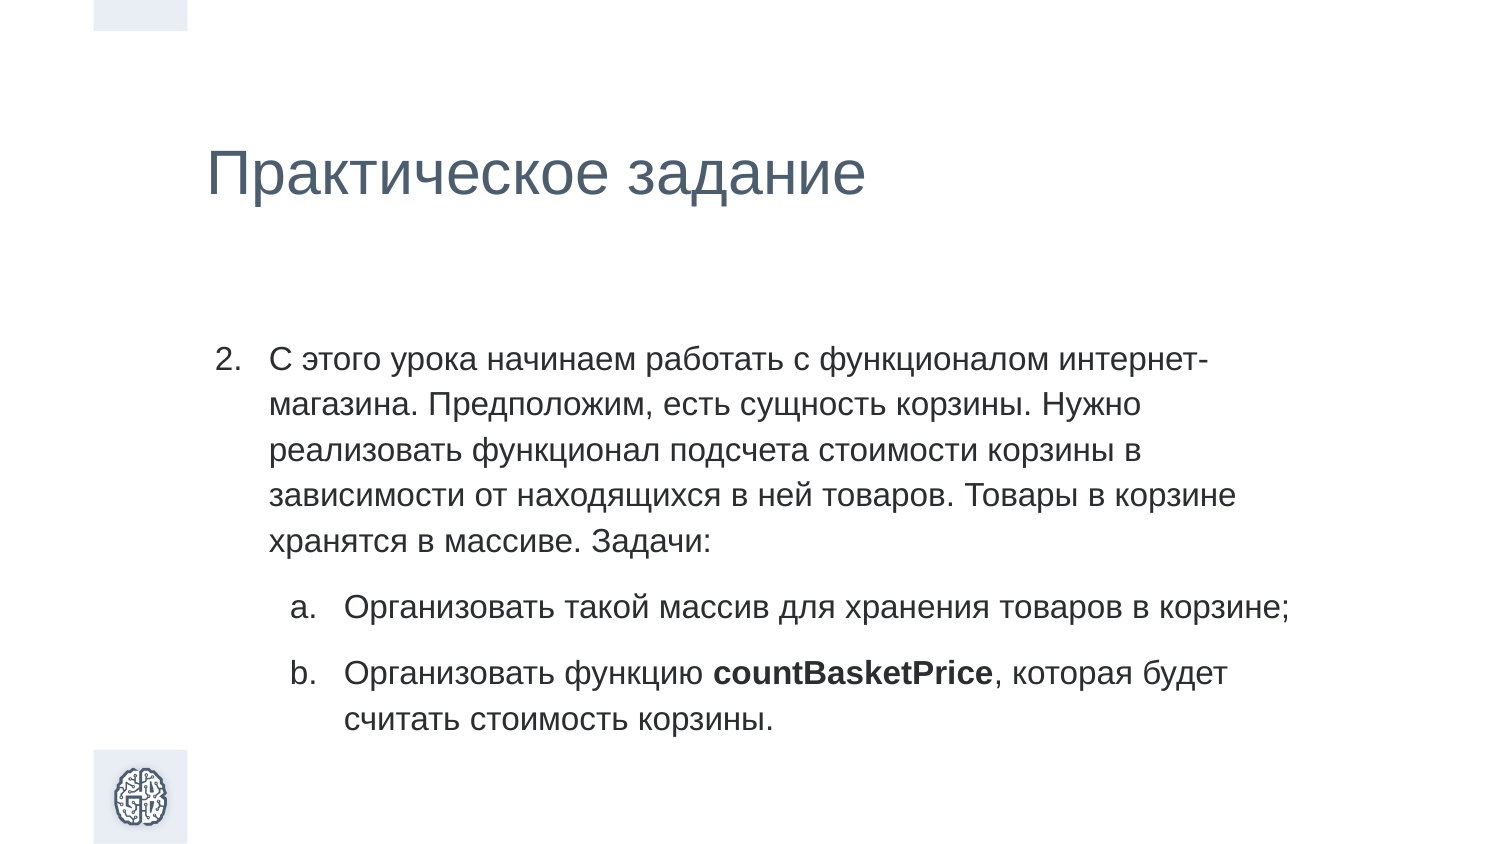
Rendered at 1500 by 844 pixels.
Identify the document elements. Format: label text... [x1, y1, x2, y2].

title Практическое задание [186, 94, 1311, 244]
picture [106, 760, 175, 834]
text_box С этого урока начинаем работать с функционалом интернет-магазина. Предположим, есть сущность корзины. Нужно реализовать функционал подсчета стоимости корзины в зависимости от находящихся в ней товаров. Товары в корзине хранятся в массиве. Задачи: Организовать такой массив для хранения товаров в корзине; Организовать функцию countBasketPrice, которая будет считать стоимость корзины. [186, 400, 1311, 668]
